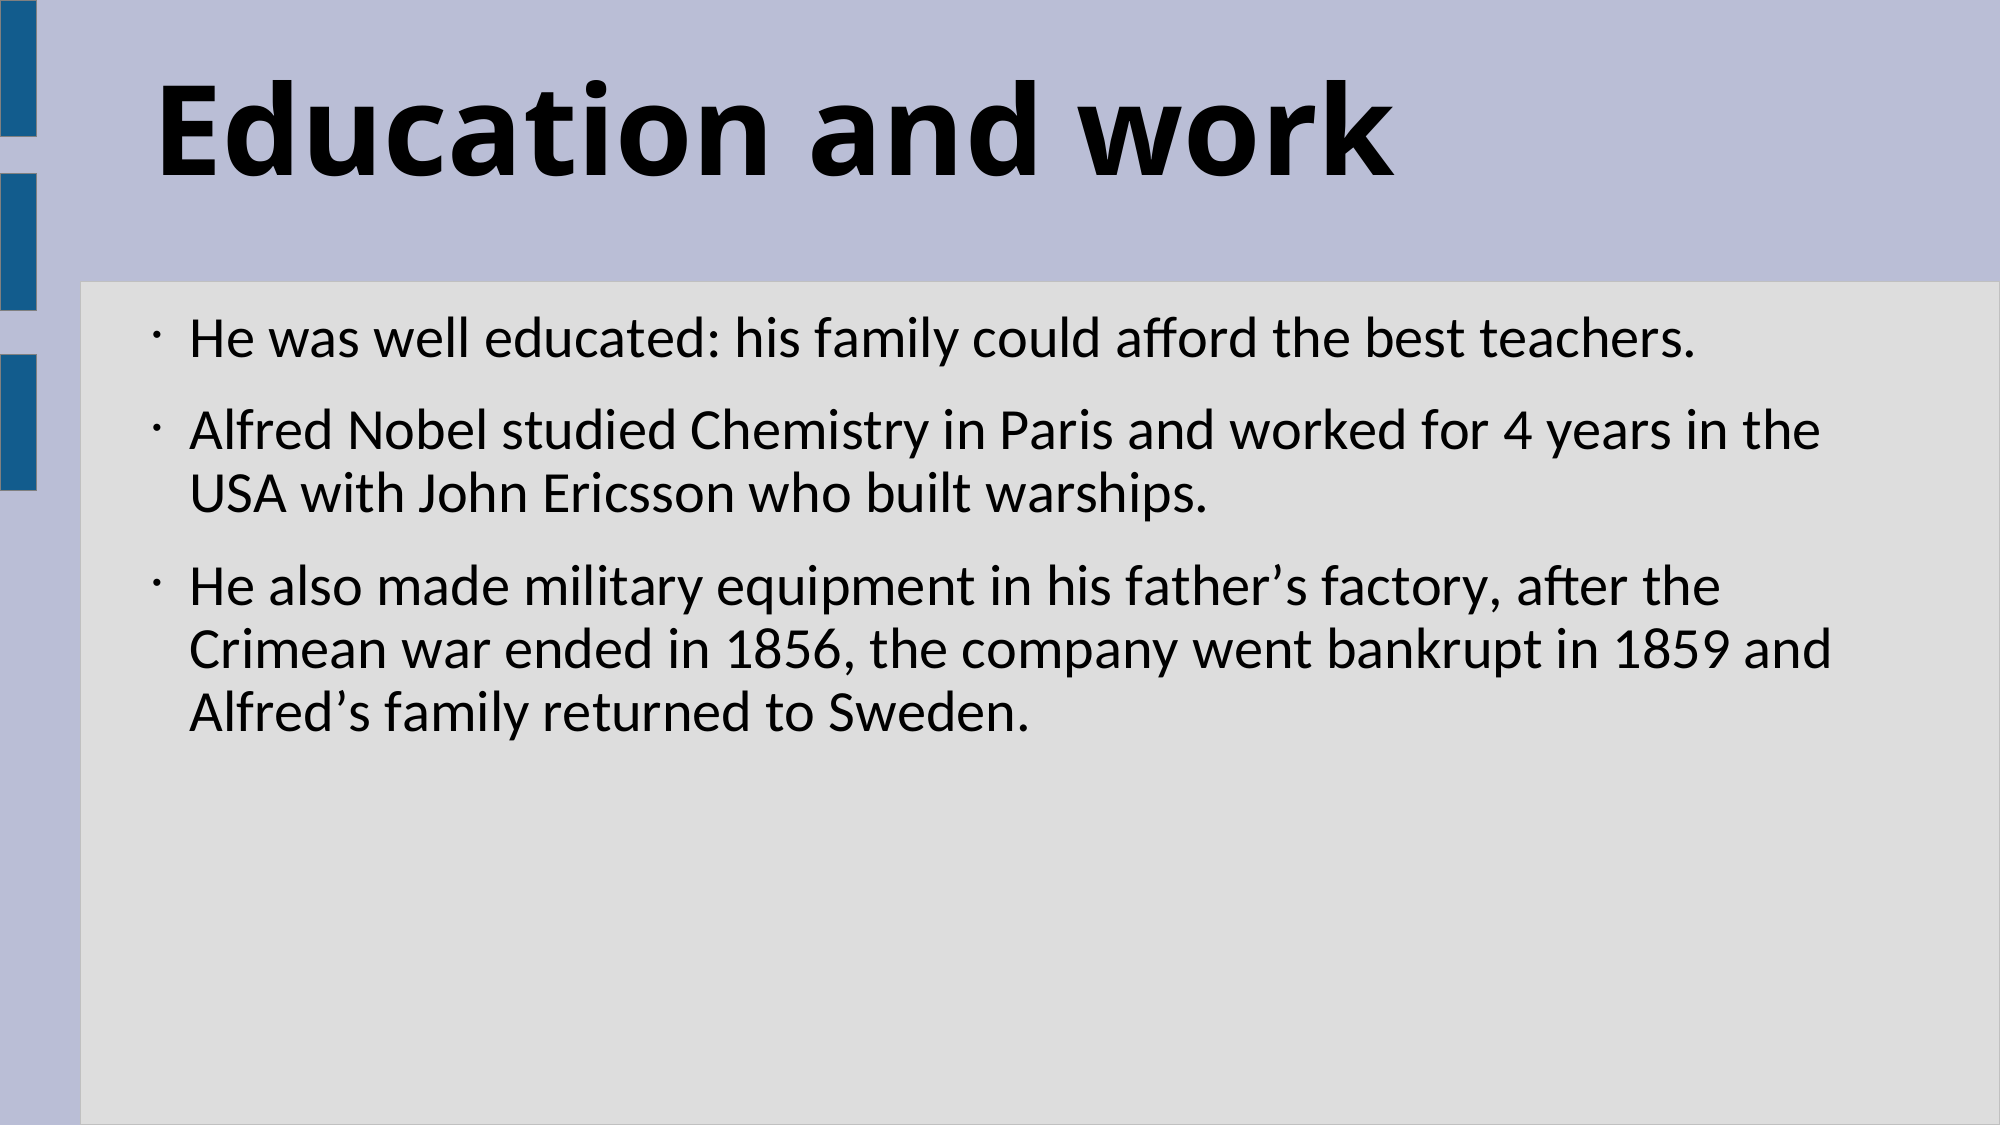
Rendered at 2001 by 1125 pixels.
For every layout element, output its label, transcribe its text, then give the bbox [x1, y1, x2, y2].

title Education and work [137, 59, 1863, 278]
list He was well educated: his family could afford the best teachers. Alfred Nobel studied Chemistry in Paris and worked for 4 years in the USA with John Ericsson who built warships. He also made military equipment in his father’s factory, after the Crimean war ended in 1856, the company went bankrupt in 1859 and Alfred’s family returned to Sweden. [137, 299, 1863, 1014]
